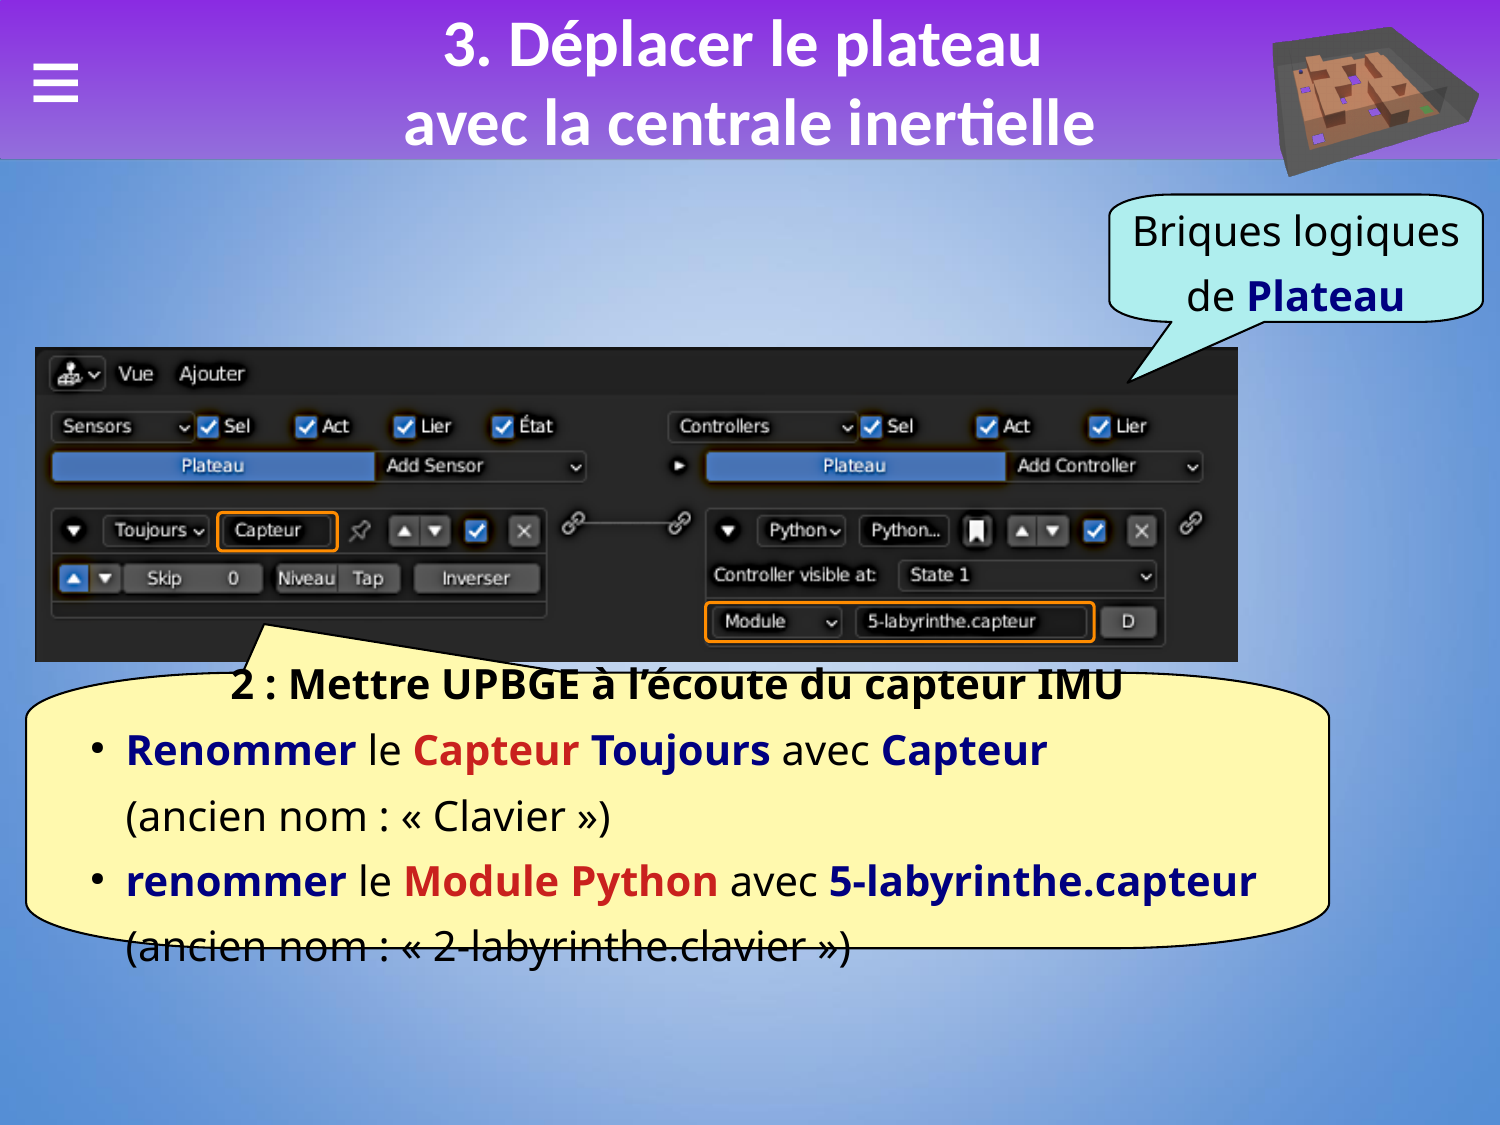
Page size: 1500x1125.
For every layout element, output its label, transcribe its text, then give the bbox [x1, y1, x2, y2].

text_box 2 : Mettre UPBGE à l’écoute du capteur IMU Renommer le Capteur Toujours avec Capteur (ancien nom : « Clavier ») renommer le Module Python avec 5-labyrinthe.capteur (ancien nom : « 2-labyrinthe.clavier ») [26, 624, 1330, 949]
picture [0, 27, 1500, 1125]
text_box Briques logiques de Plateau [1109, 194, 1483, 383]
text_box 3. Déplacer le plateau avec la centrale inertielle [0, 0, 1500, 159]
text_box ≡ [14, 23, 101, 141]
